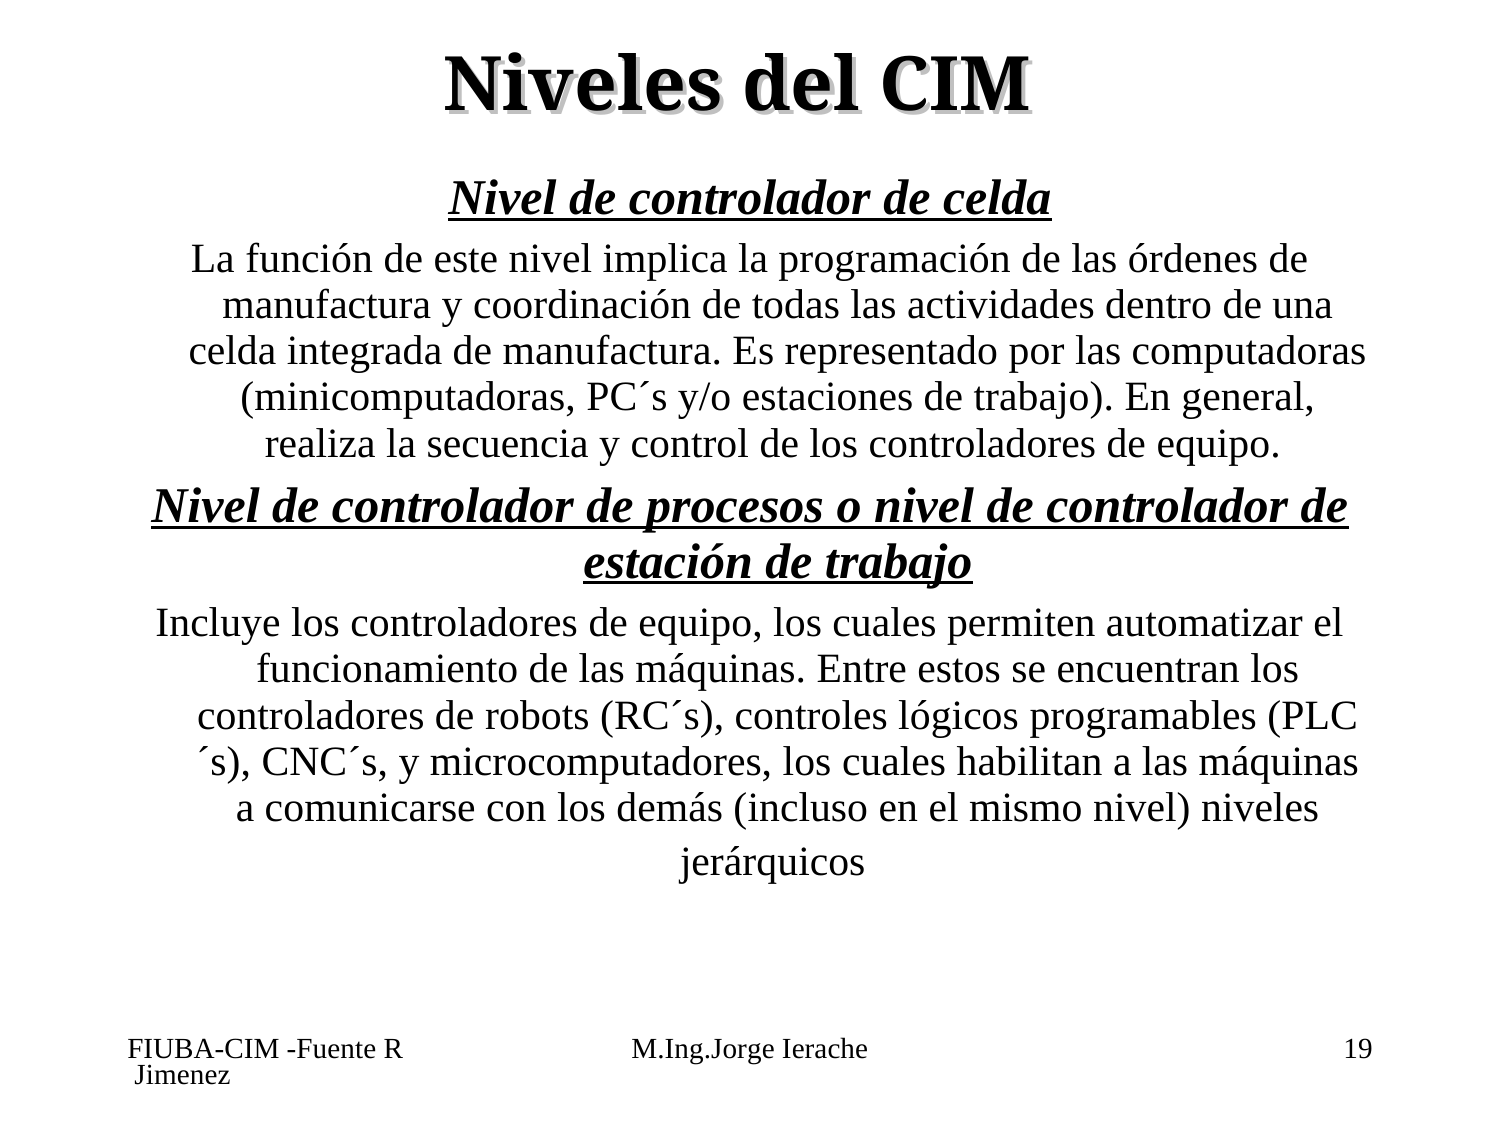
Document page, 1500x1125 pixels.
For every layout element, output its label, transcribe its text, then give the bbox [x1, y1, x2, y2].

list Nivel de controlador de celda La función de este nivel implica la programación de las órdenes de manufactura y coordinación de todas las actividades dentro de una celda integrada de manufactura. Es representado por las computadoras (minicomputadoras, PC´s y/o estaciones de trabajo). En general, realiza la secuencia y control de los controladores de equipo. Nivel de controlador de procesos o nivel de controlador de estación de trabajo Incluye los controladores de equipo, los cuales permiten automatizar el funcionamiento de las máquinas. Entre estos se encuentran los controladores de robots (RC´s), controles lógicos programables (PLC´s), CNC´s, y microcomputadores, los cuales habilitan a las máquinas a comunicarse con los demás (incluso en el mismo nivel) niveles jerárquicos [112, 162, 1388, 901]
title Niveles del CIM [99, 24, 1375, 138]
